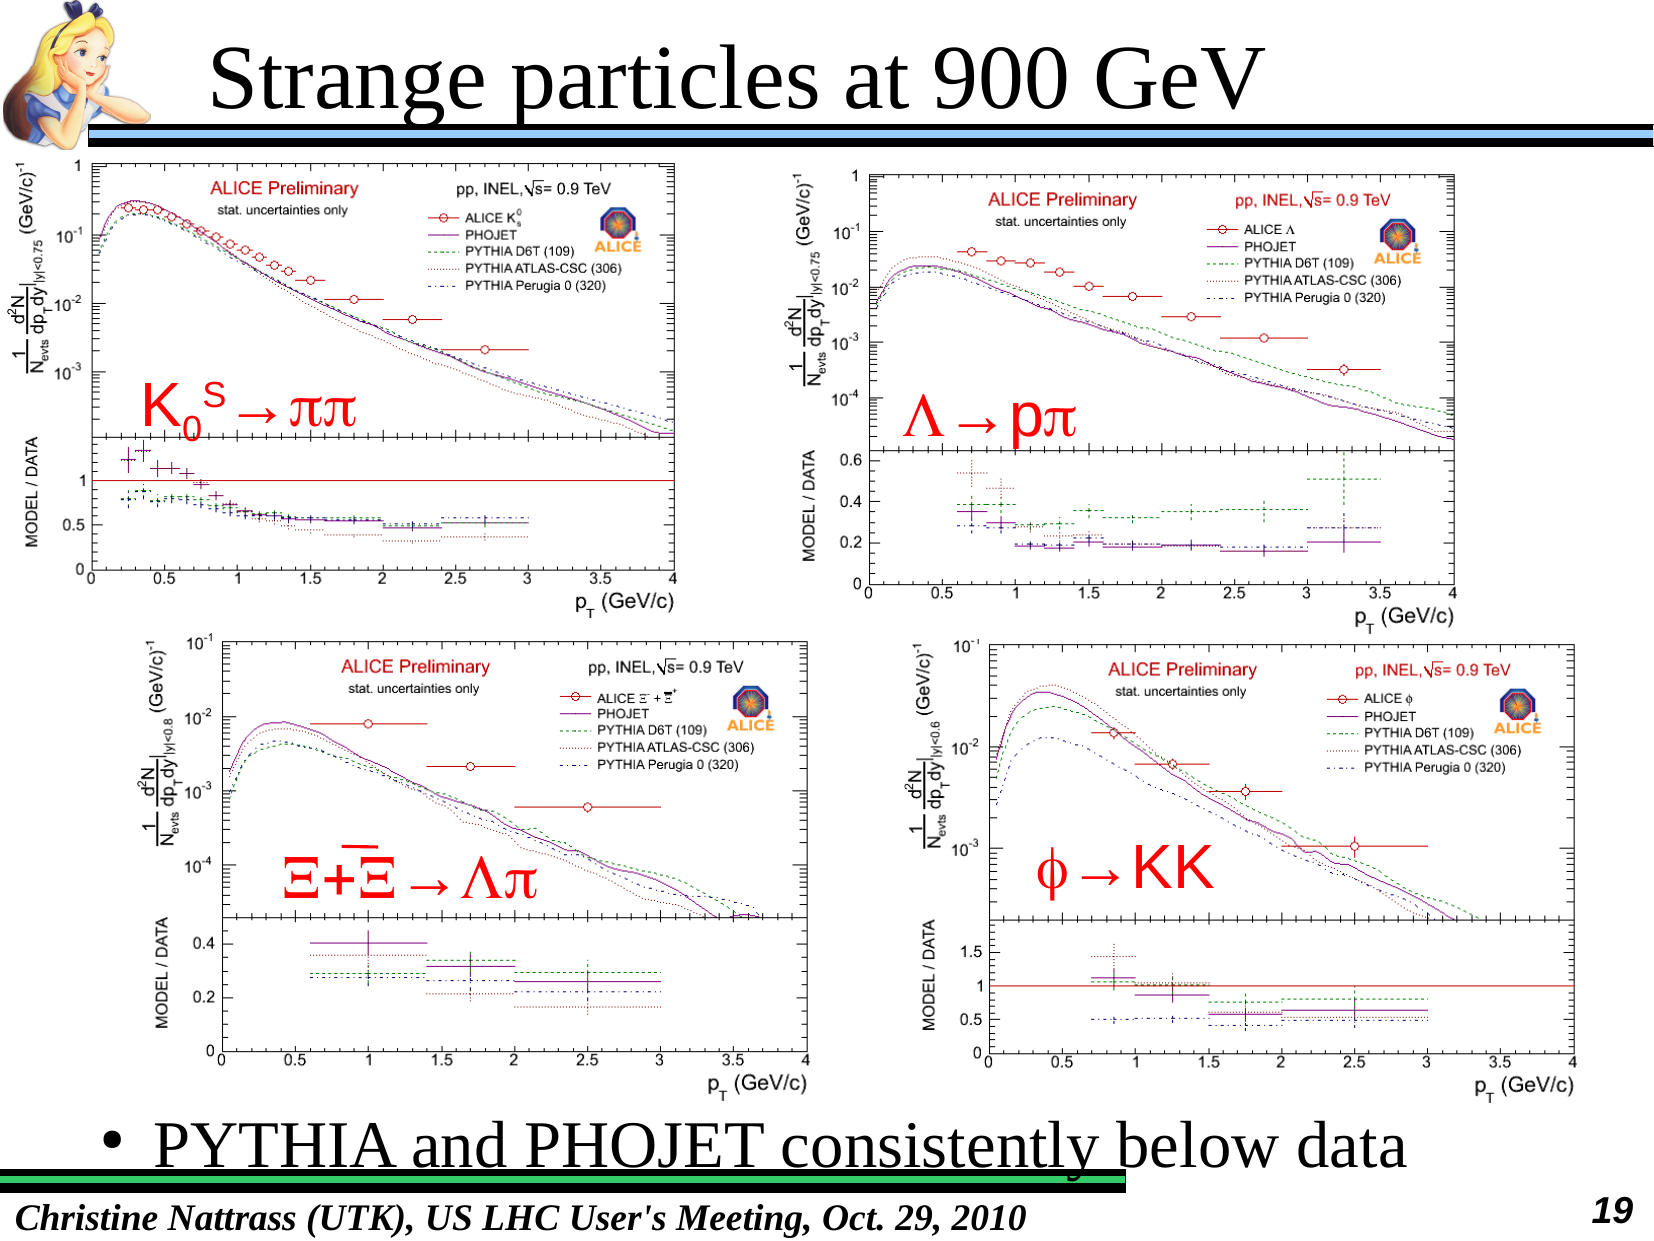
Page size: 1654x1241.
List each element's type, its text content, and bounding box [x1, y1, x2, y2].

text_box 19 [1572, 1182, 1648, 1240]
picture [904, 639, 1580, 1106]
text_box K0S→ [108, 357, 373, 450]
picture [3, 0, 151, 8]
picture [5, 158, 681, 618]
list PYTHIA and PHOJET consistently below data [82, 1101, 1571, 1198]
text_box →p [856, 375, 1094, 458]
picture [135, 168, 1458, 1101]
text_box → [234, 837, 555, 920]
title Strange particles at 900 GeV [0, 8, 1482, 147]
text_box →KK [990, 827, 1231, 910]
